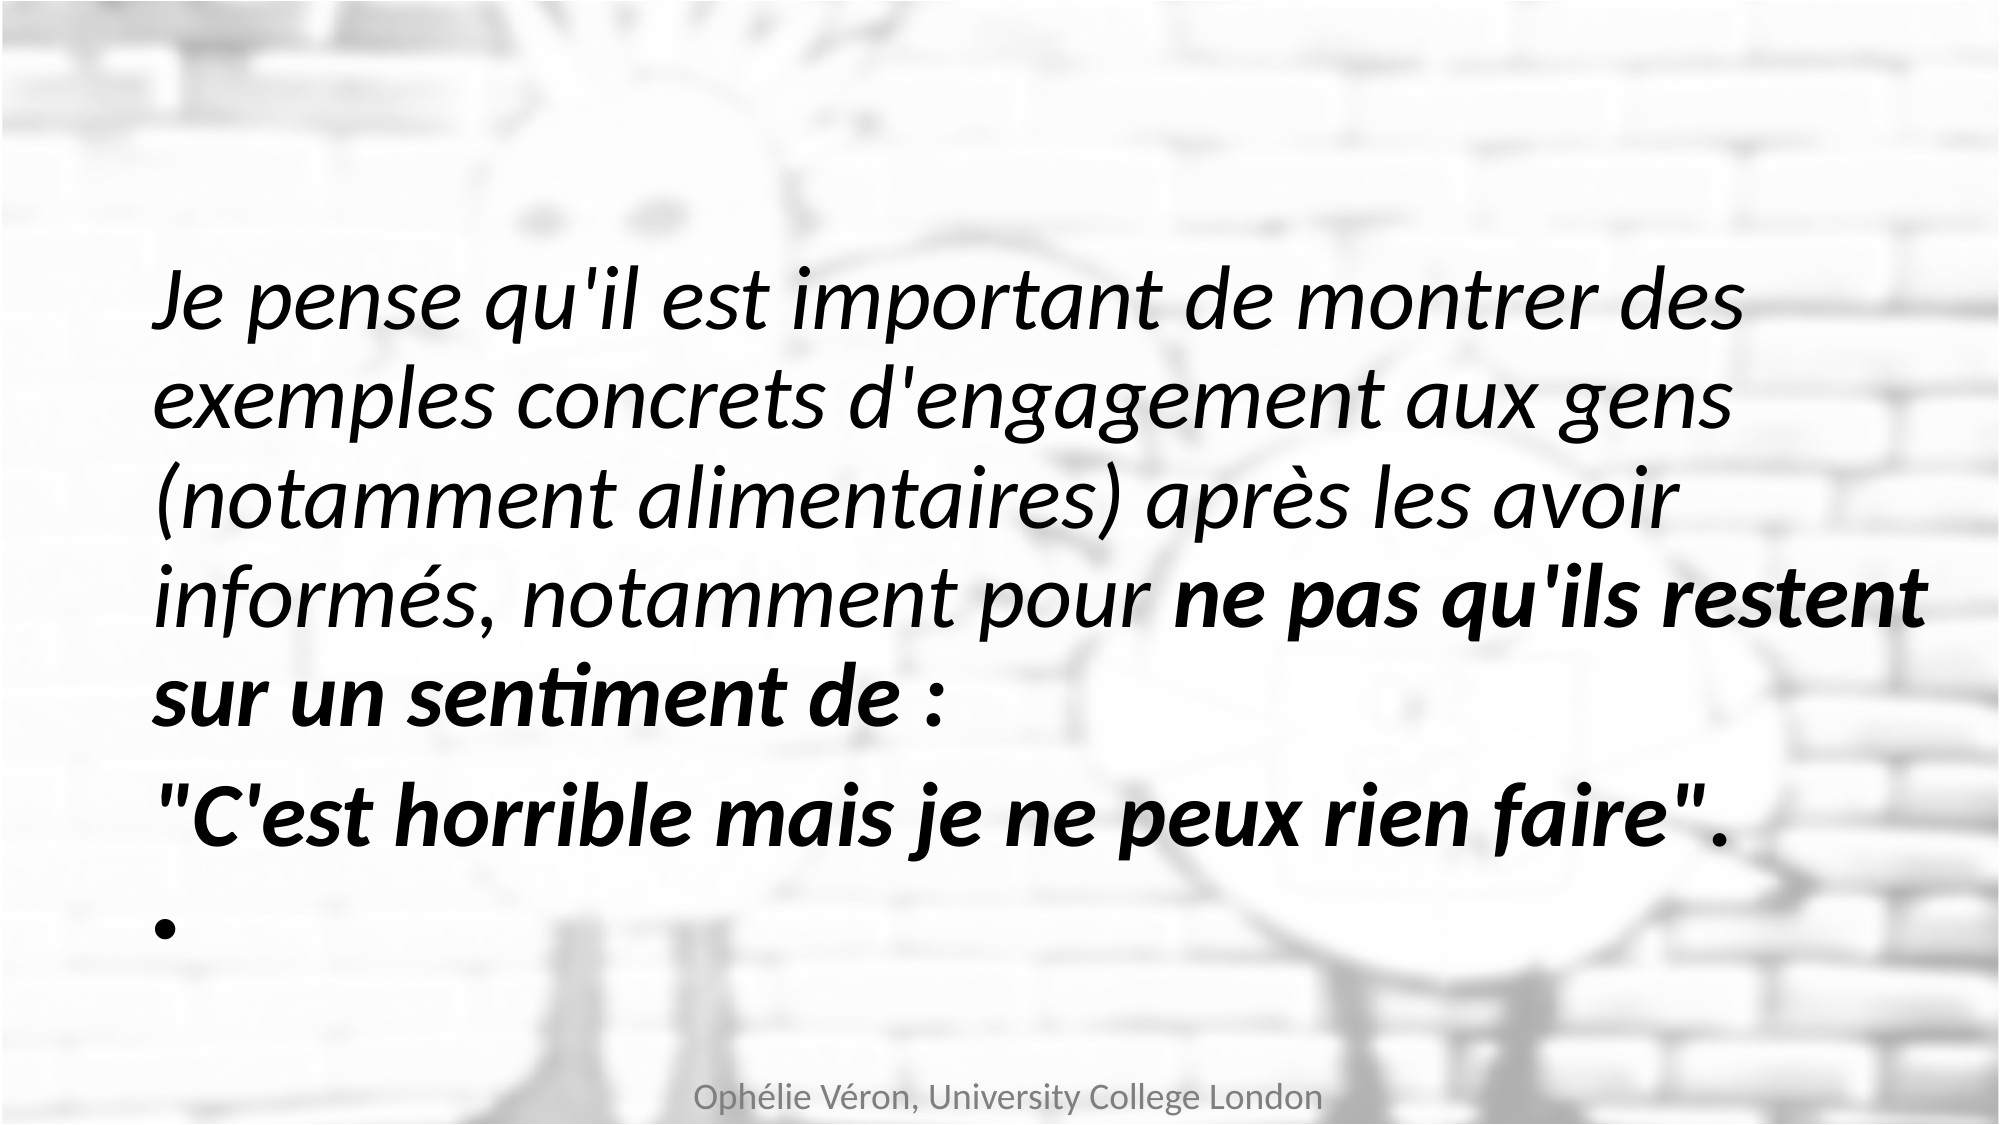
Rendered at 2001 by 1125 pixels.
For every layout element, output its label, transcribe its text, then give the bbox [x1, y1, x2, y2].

picture [2, 1, 1999, 1124]
list Je pense qu'il est important de montrer des exemples concrets d'engagement aux gens (notamment alimentaires) après les avoir informés, notamment pour ne pas qu'ils restent sur un sentiment de : "C'est horrible mais je ne peux rien faire". [137, 243, 1945, 1014]
text_box Ophélie Véron, University College London [678, 1064, 1348, 1125]
